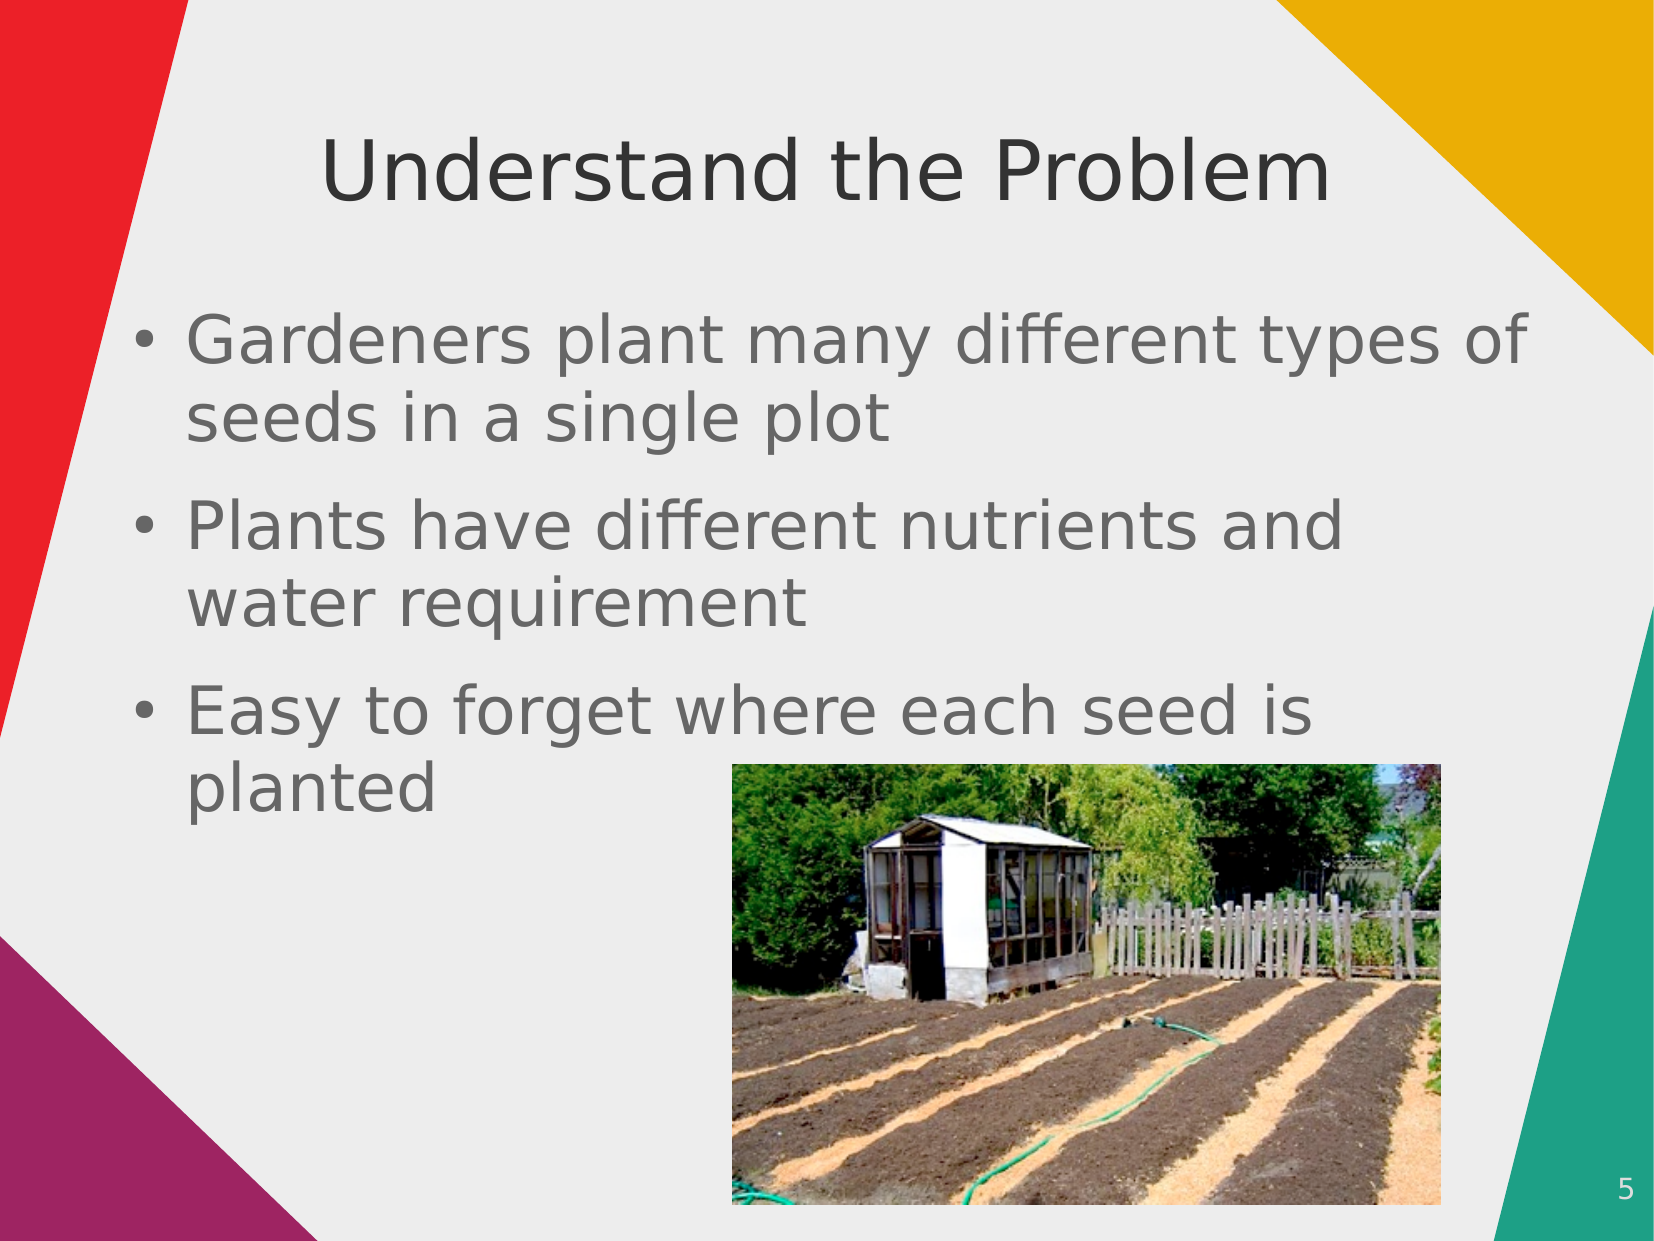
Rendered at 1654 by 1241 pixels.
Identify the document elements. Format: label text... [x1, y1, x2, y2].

list Gardeners plant many different types of seeds in a single plot Plants have different nutrients and water requirement Easy to forget where each seed is planted [114, 302, 1539, 1099]
picture [732, 764, 1441, 1205]
title Understand the Problem [114, 73, 1539, 271]
